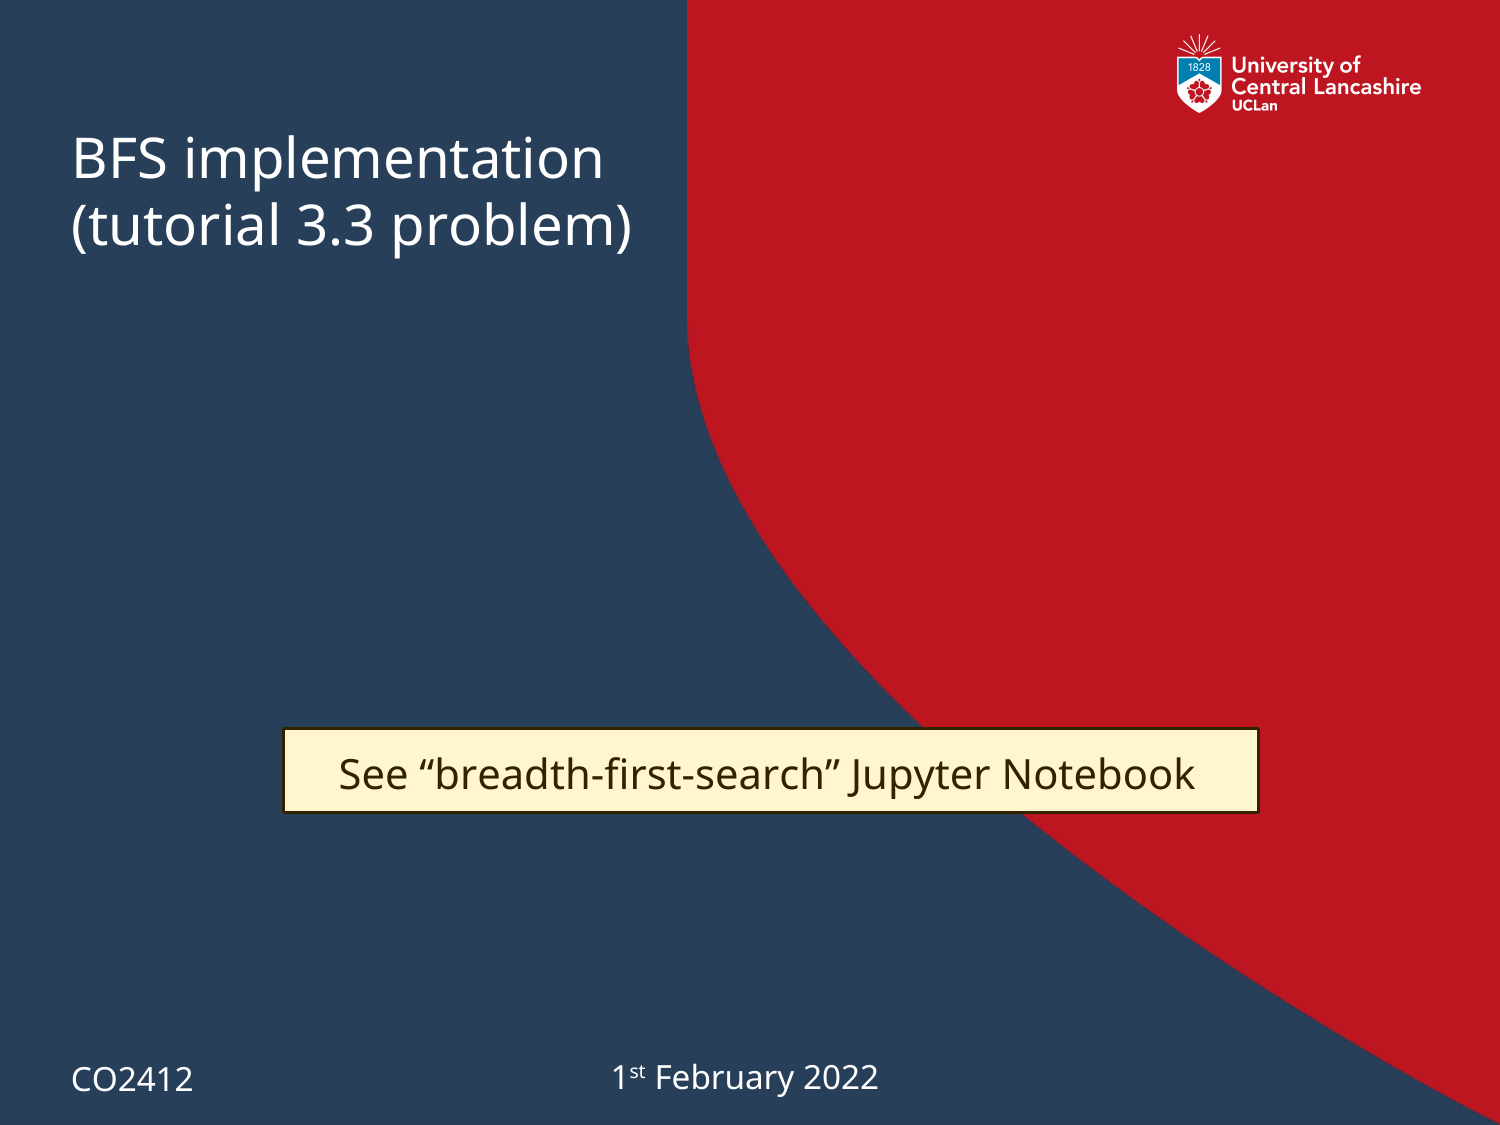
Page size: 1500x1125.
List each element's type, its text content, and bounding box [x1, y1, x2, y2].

text_box [283, 728, 1259, 813]
text_box See “breadth-first-search” Jupyter Notebook [324, 740, 1226, 806]
text_box BFS implementation (tutorial 3.3 problem) [56, 68, 1185, 310]
picture [687, 0, 1500, 1125]
